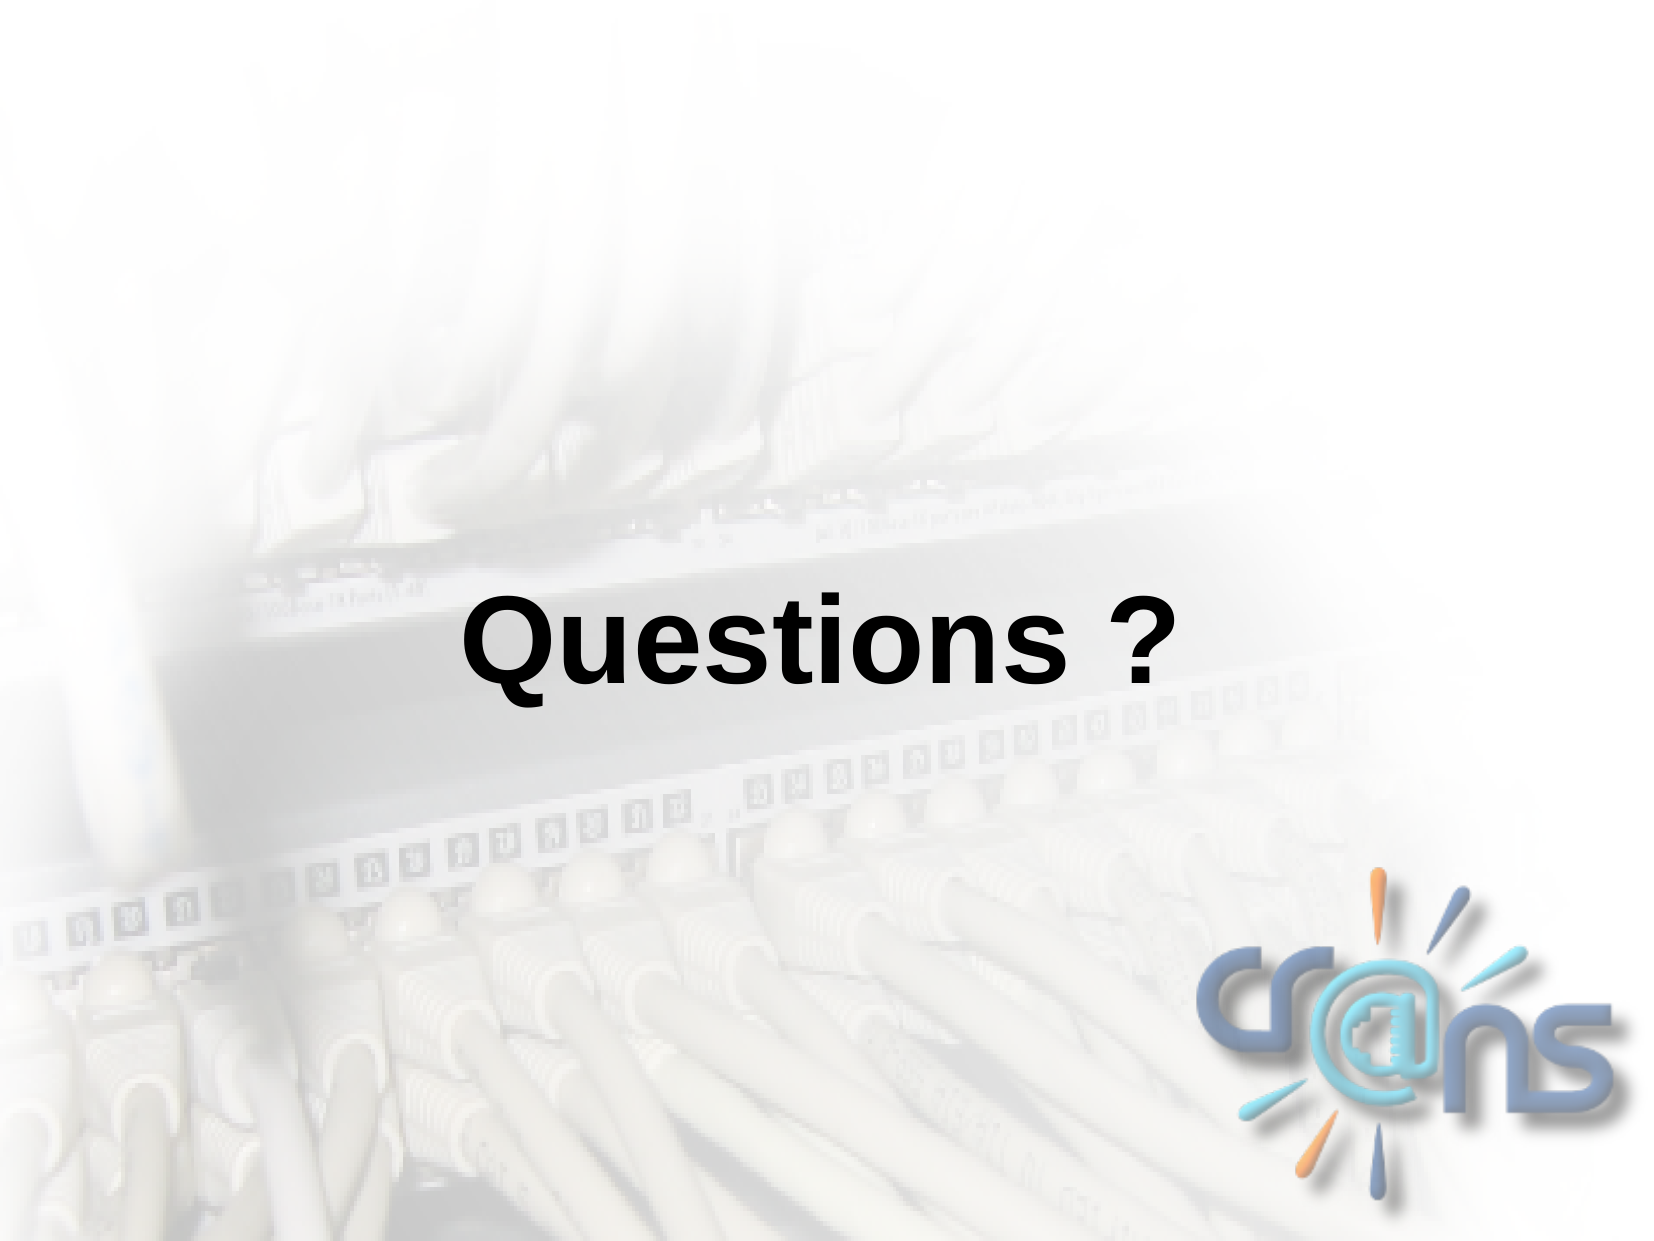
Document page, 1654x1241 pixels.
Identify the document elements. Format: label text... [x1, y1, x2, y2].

title Questions ? [94, 537, 1548, 745]
picture [0, 0, 1654, 1241]
